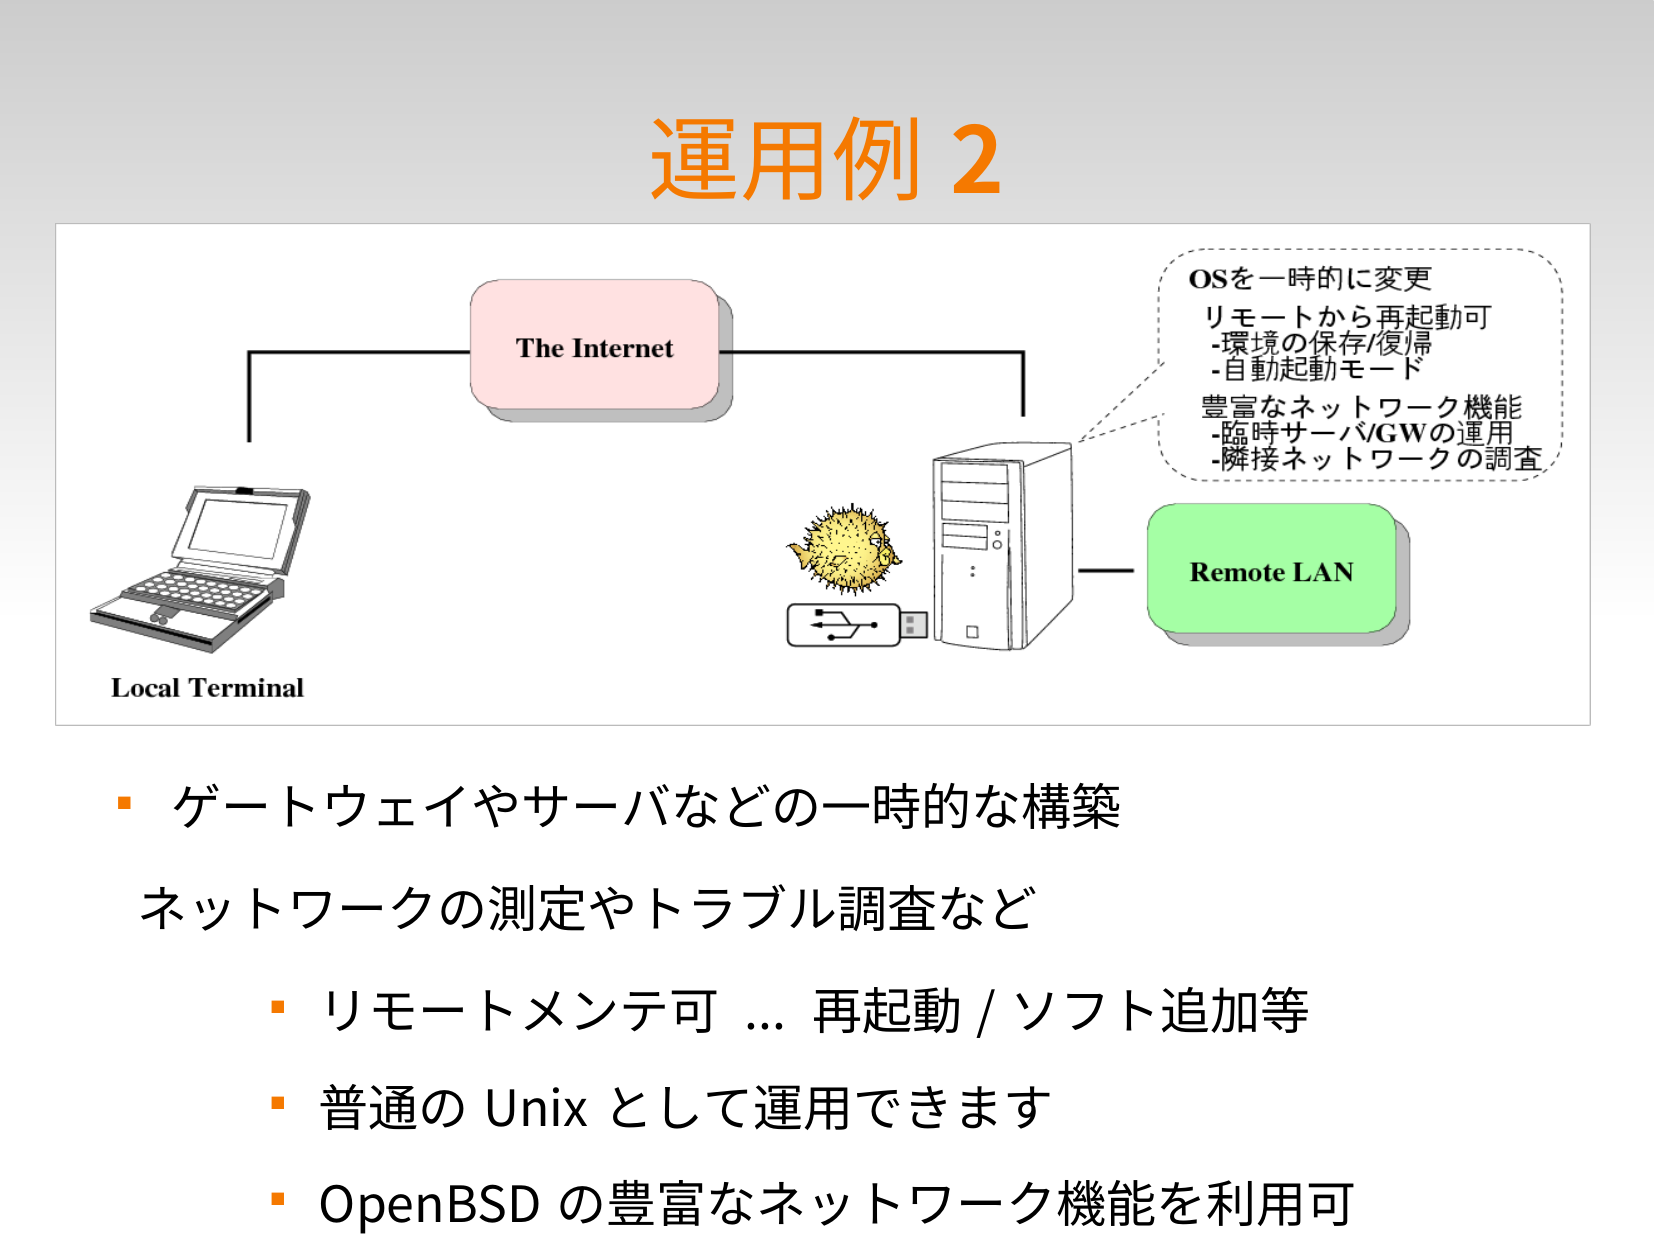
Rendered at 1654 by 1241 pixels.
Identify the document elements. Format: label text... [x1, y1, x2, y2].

title 運用例2 [82, 49, 1571, 257]
list ゲートウェイやサーバなどの一時的な構築 ネットワークの測定やトラブル調査など リモートメンテ可 ... 再起動/ソフト追加等 普通のUnixとして運用できます OpenBSDの豊富なネットワーク機能を利用可 [82, 767, 1571, 1182]
picture [55, 223, 1591, 727]
